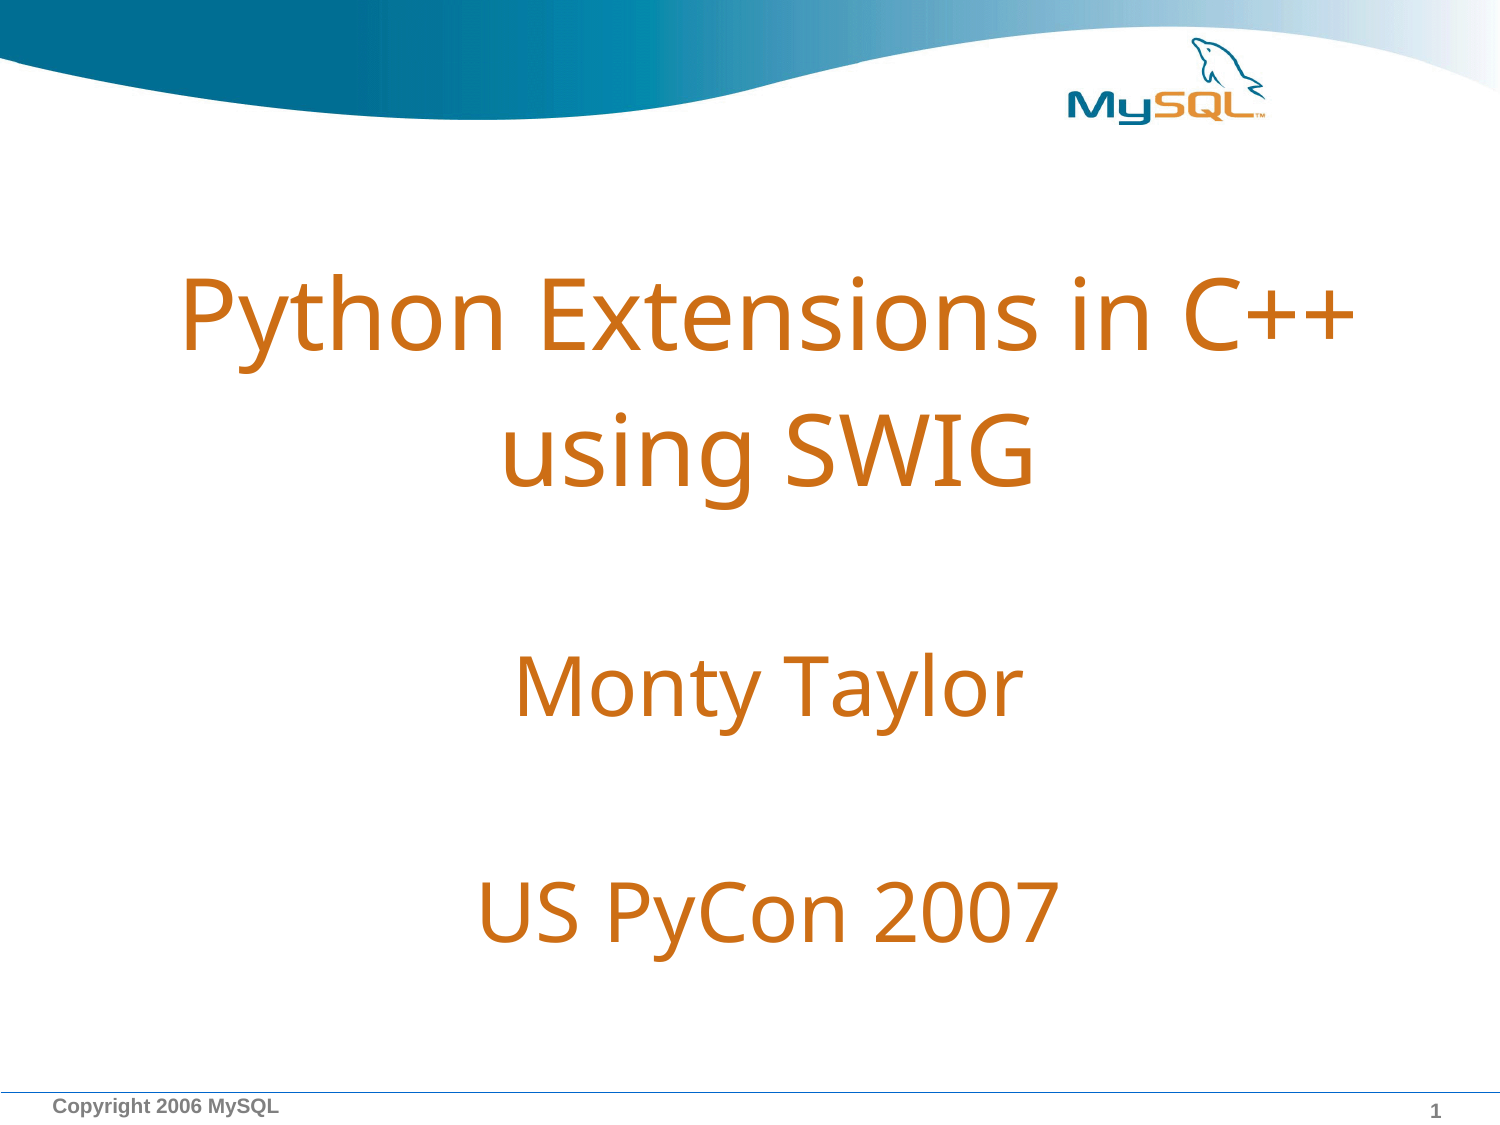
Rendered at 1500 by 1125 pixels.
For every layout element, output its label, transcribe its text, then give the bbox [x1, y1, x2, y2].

picture [0, 0, 1500, 125]
title Python Extensions in C++ using SWIG Monty Taylor US PyCon 2007 [99, 147, 1438, 1063]
